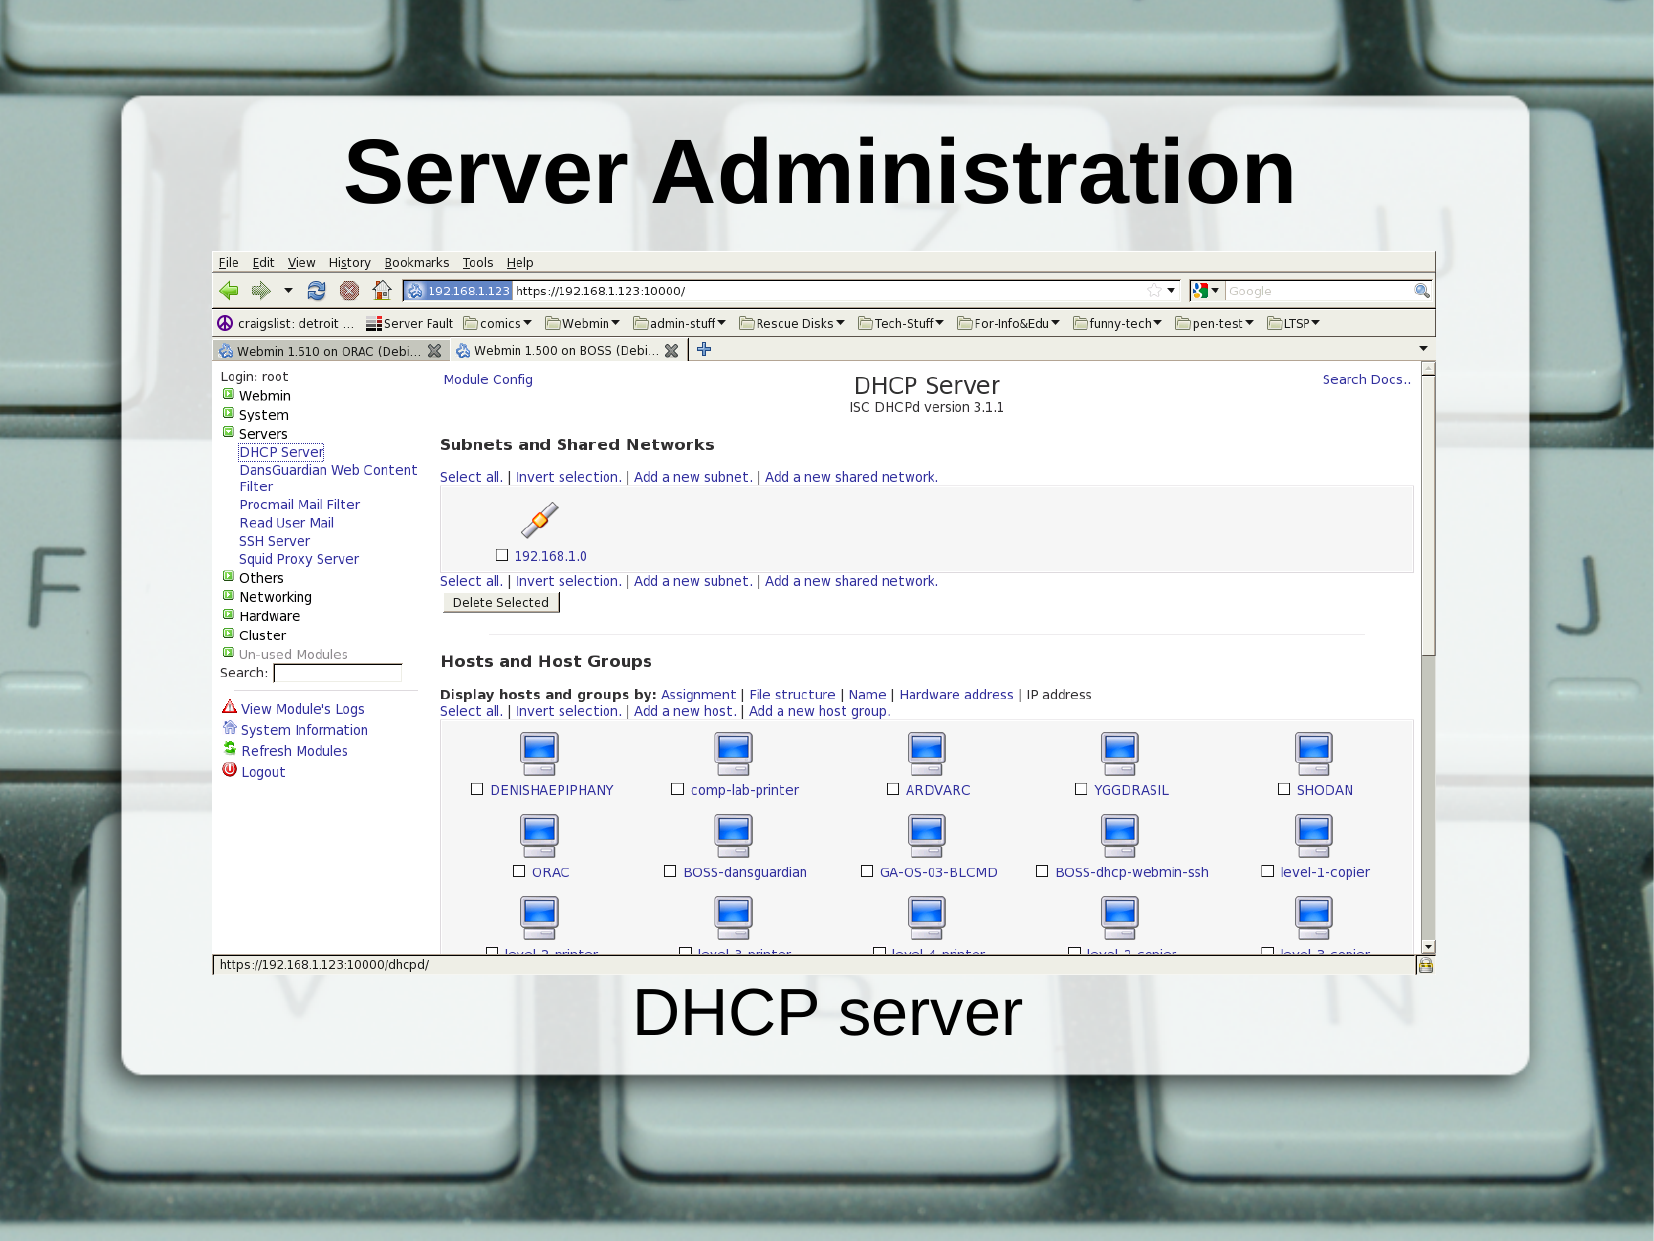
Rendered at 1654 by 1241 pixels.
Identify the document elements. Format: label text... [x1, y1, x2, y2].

list DHCP server [150, 975, 1507, 1059]
title Server Administration [135, 112, 1506, 231]
picture [0, 0, 1654, 1241]
